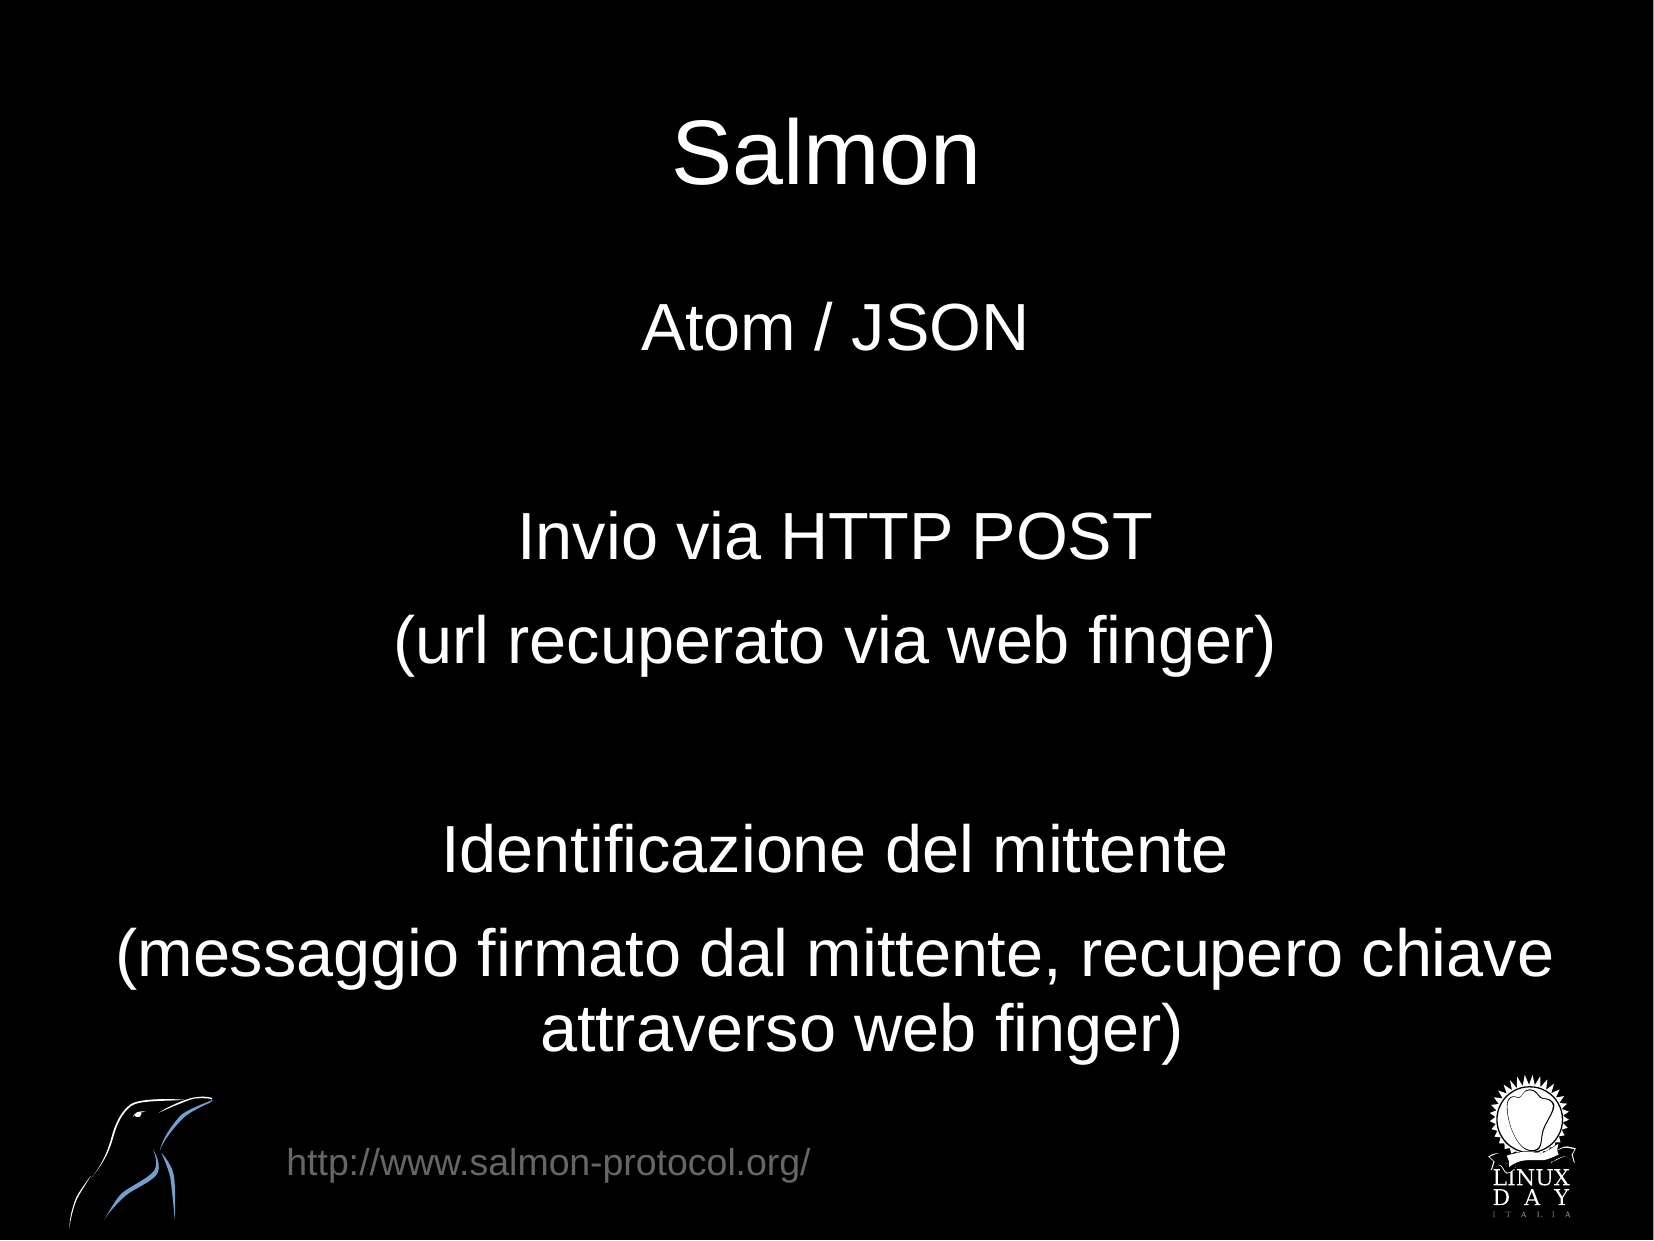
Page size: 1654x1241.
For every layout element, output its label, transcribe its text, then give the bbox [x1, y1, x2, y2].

text_box http://www.salmon-protocol.org/ [271, 1133, 1441, 1191]
title Salmon [82, 49, 1571, 257]
list Atom / JSON Invio via HTTP POST (url recuperato via web finger) Identificazione del mittente (messaggio firmato dal mittente, recupero chiave attraverso web finger) [82, 290, 1571, 1109]
